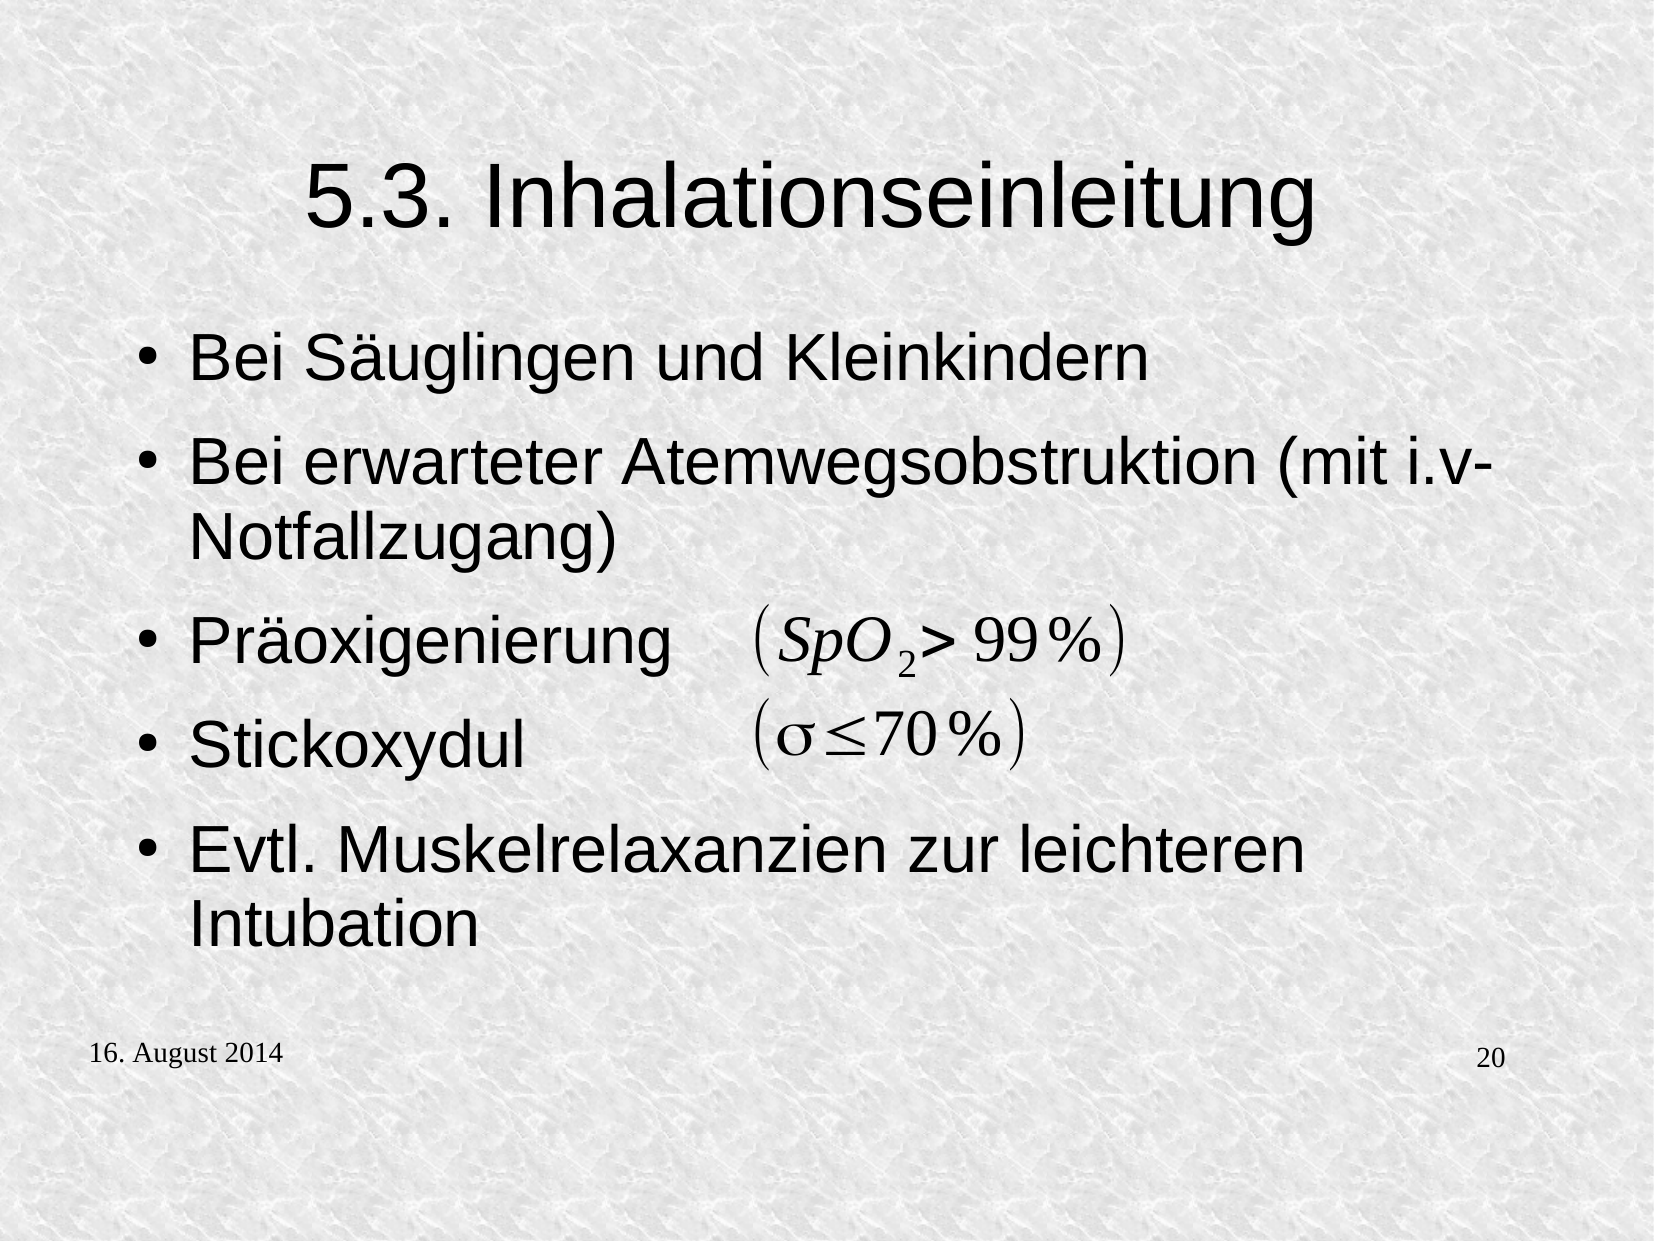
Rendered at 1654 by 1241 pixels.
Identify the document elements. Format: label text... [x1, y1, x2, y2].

picture [0, 0, 1654, 1241]
chart [744, 602, 1136, 687]
title 5.3. Inhalationseinleitung [118, 112, 1506, 281]
chart [744, 695, 1035, 772]
list Bei Säuglingen und Kleinkindern Bei erwarteter Atemwegsobstruktion (mit i.v-Notfallzugang) Präoxigenierung Stickoxydul Evtl. Muskelrelaxanzien zur leichteren Intubation [118, 319, 1571, 962]
